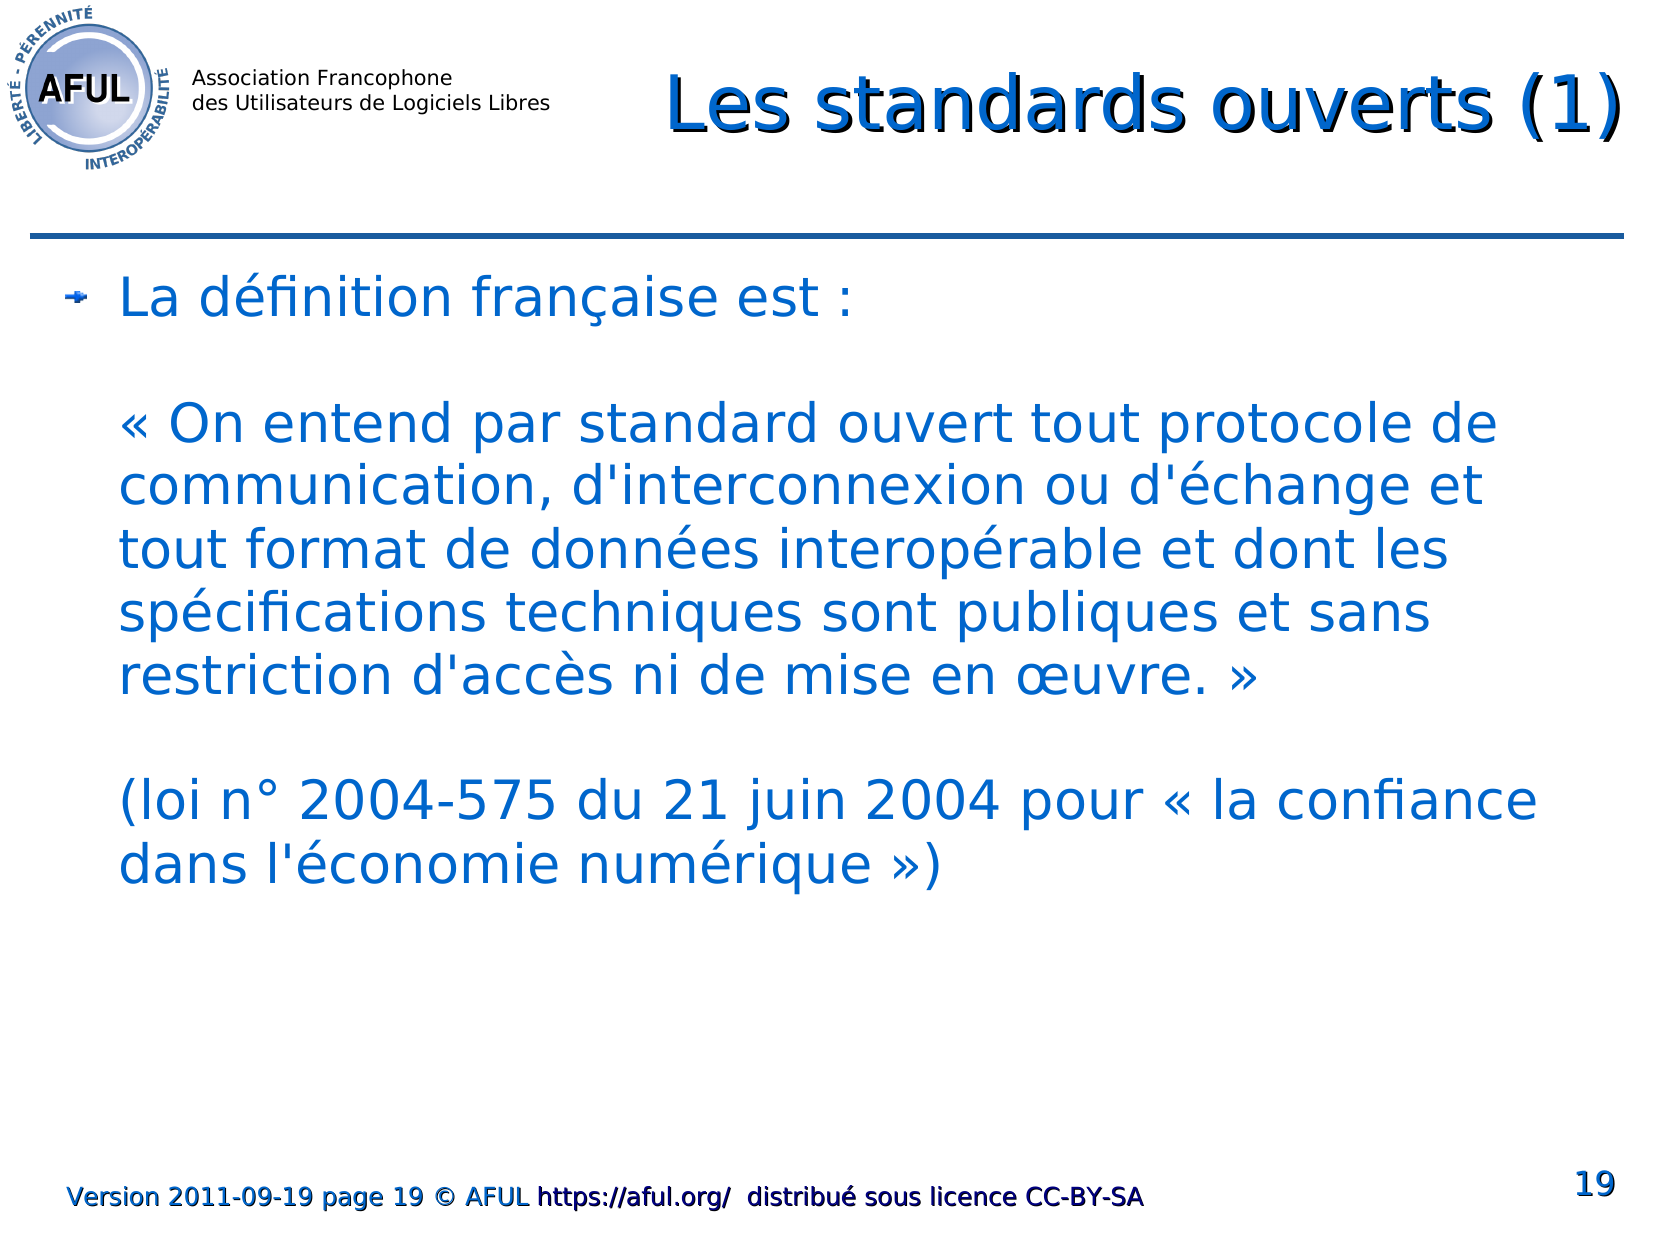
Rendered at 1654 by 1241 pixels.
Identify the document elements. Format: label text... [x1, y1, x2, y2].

picture [0, 0, 178, 178]
list La définition française est : « On entend par standard ouvert tout protocole de communication, d'interconnexion ou d'échange et tout format de données interopérable et dont les spécifications techniques sont publiques et sans restriction d'accès ni de mise en œuvre. » (loi n° 2004-575 du 21 juin 2004 pour « la confiance dans l'économie numérique ») [47, 265, 1595, 1211]
title Les standards ouverts (1) [501, 0, 1625, 207]
